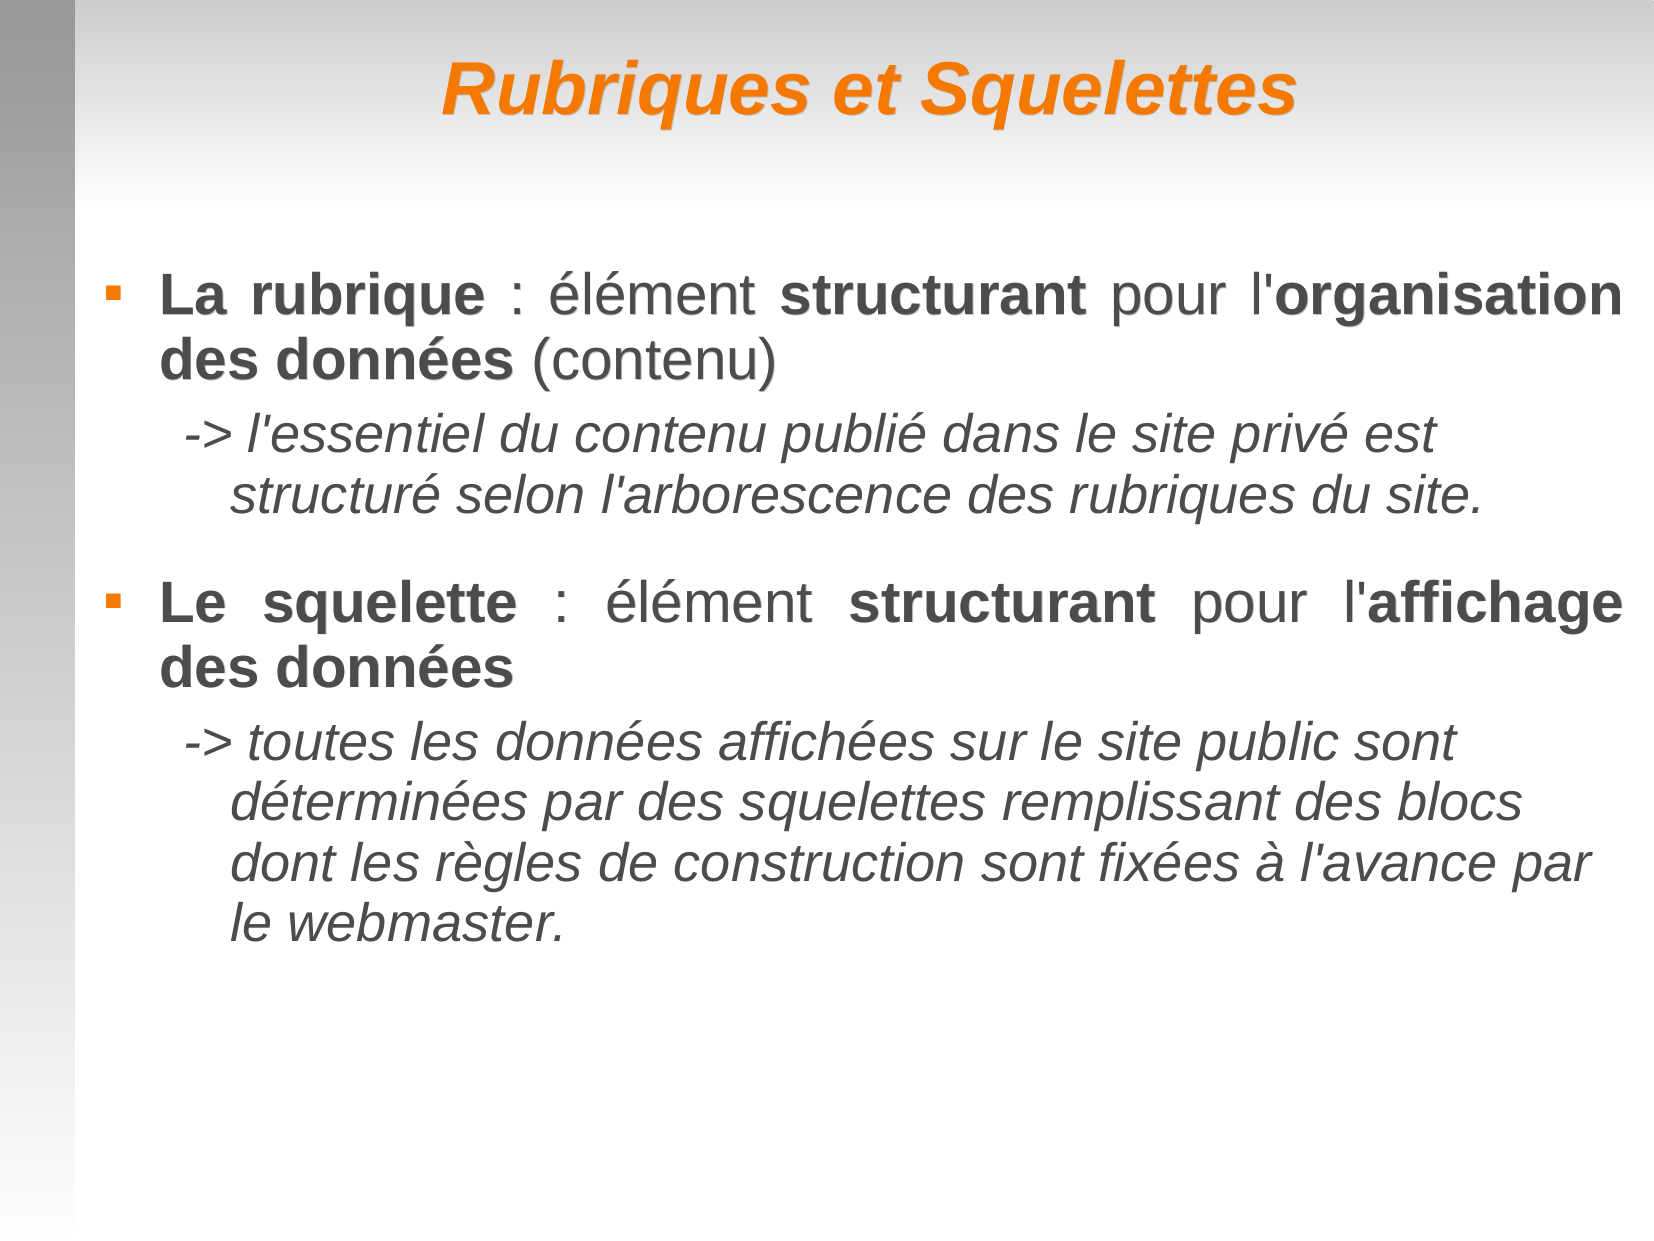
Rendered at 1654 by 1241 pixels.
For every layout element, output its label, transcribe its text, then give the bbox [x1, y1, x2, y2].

title Rubriques et Squelettes [88, 0, 1654, 178]
list La rubrique : élément structurant pour l'organisation des données (contenu) -> l'essentiel du contenu publié dans le site privé est structuré selon l'arborescence des rubriques du site. Le squelette : élément structurant pour l'affichage des données -> toutes les données affichées sur le site public sont déterminées par des squelettes remplissant des blocs dont les règles de construction sont fixées à l'avance par le webmaster. [88, 261, 1625, 1081]
